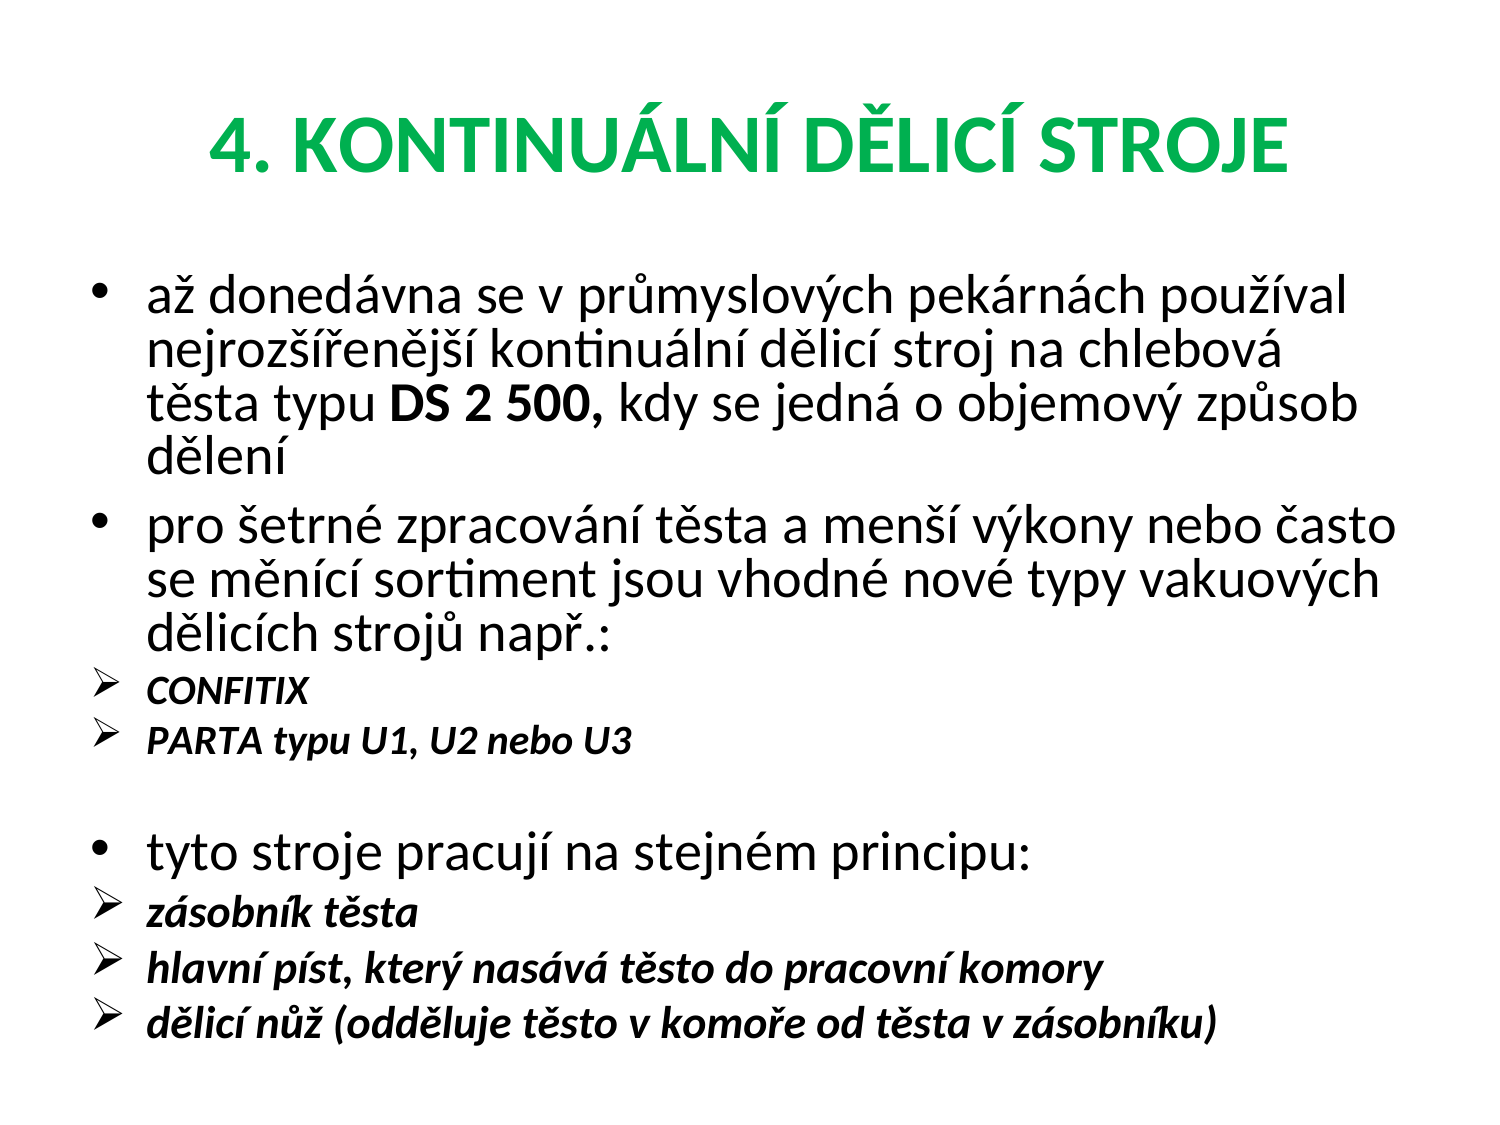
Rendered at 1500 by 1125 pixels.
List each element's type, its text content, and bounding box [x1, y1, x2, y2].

title 4. KONTINUÁLNÍ DĚLICÍ STROJE [75, 0, 1426, 262]
list až donedávna se v průmyslových pekárnách používal nejrozšířenější kontinuální dělicí stroj na chlebová těsta typu DS 2 500, kdy se jedná o objemový způsob dělení pro šetrné zpracování těsta a menší výkony nebo často se měnící sortiment jsou vhodné nové typy vakuových dělicích strojů např.: CONFITIX PARTA typu U1, U2 nebo U3 tyto stroje pracují na stejném principu: zásobník těsta hlavní píst, který nasává těsto do pracovní komory dělicí nůž (odděluje těsto v komoře od těsta v zásobníku) [75, 262, 1426, 1111]
